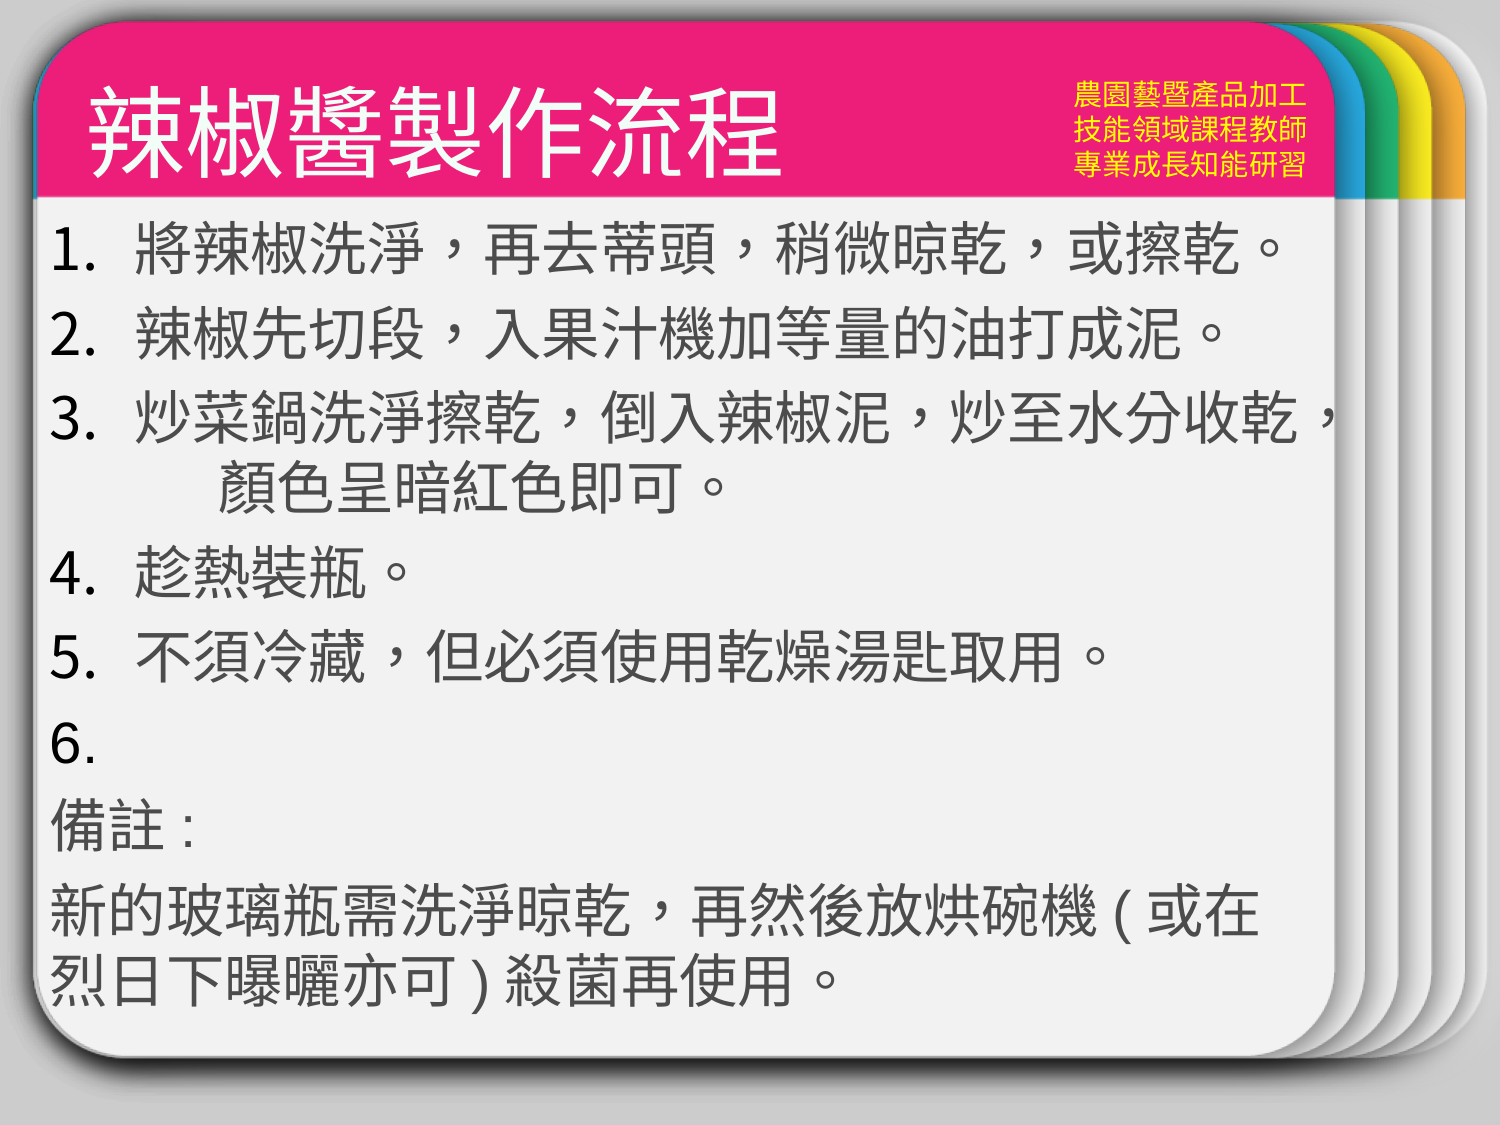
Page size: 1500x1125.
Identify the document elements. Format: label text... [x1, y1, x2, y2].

text_box 辣椒醬製作流程 [70, 62, 1010, 199]
text_box 農園藝暨產品加工技能領域課程教師專業成長知能研習 [1058, 68, 1344, 190]
picture [0, 0, 1500, 1125]
text_box 將辣椒洗淨，再去蒂頭，稍微晾乾，或擦乾。 辣椒先切段，入果汁機加等量的油打成泥。 炒菜鍋洗淨擦乾，倒入辣椒泥，炒至水分收乾，顏色呈暗紅色即可。 趁熱裝瓶。 不須冷藏，但必須使用乾燥湯匙取用。 備註: 新的玻璃瓶需洗淨晾乾，再然後放烘碗機(或在烈日下曝曬亦可)殺菌再使用。 [34, 204, 1330, 1047]
